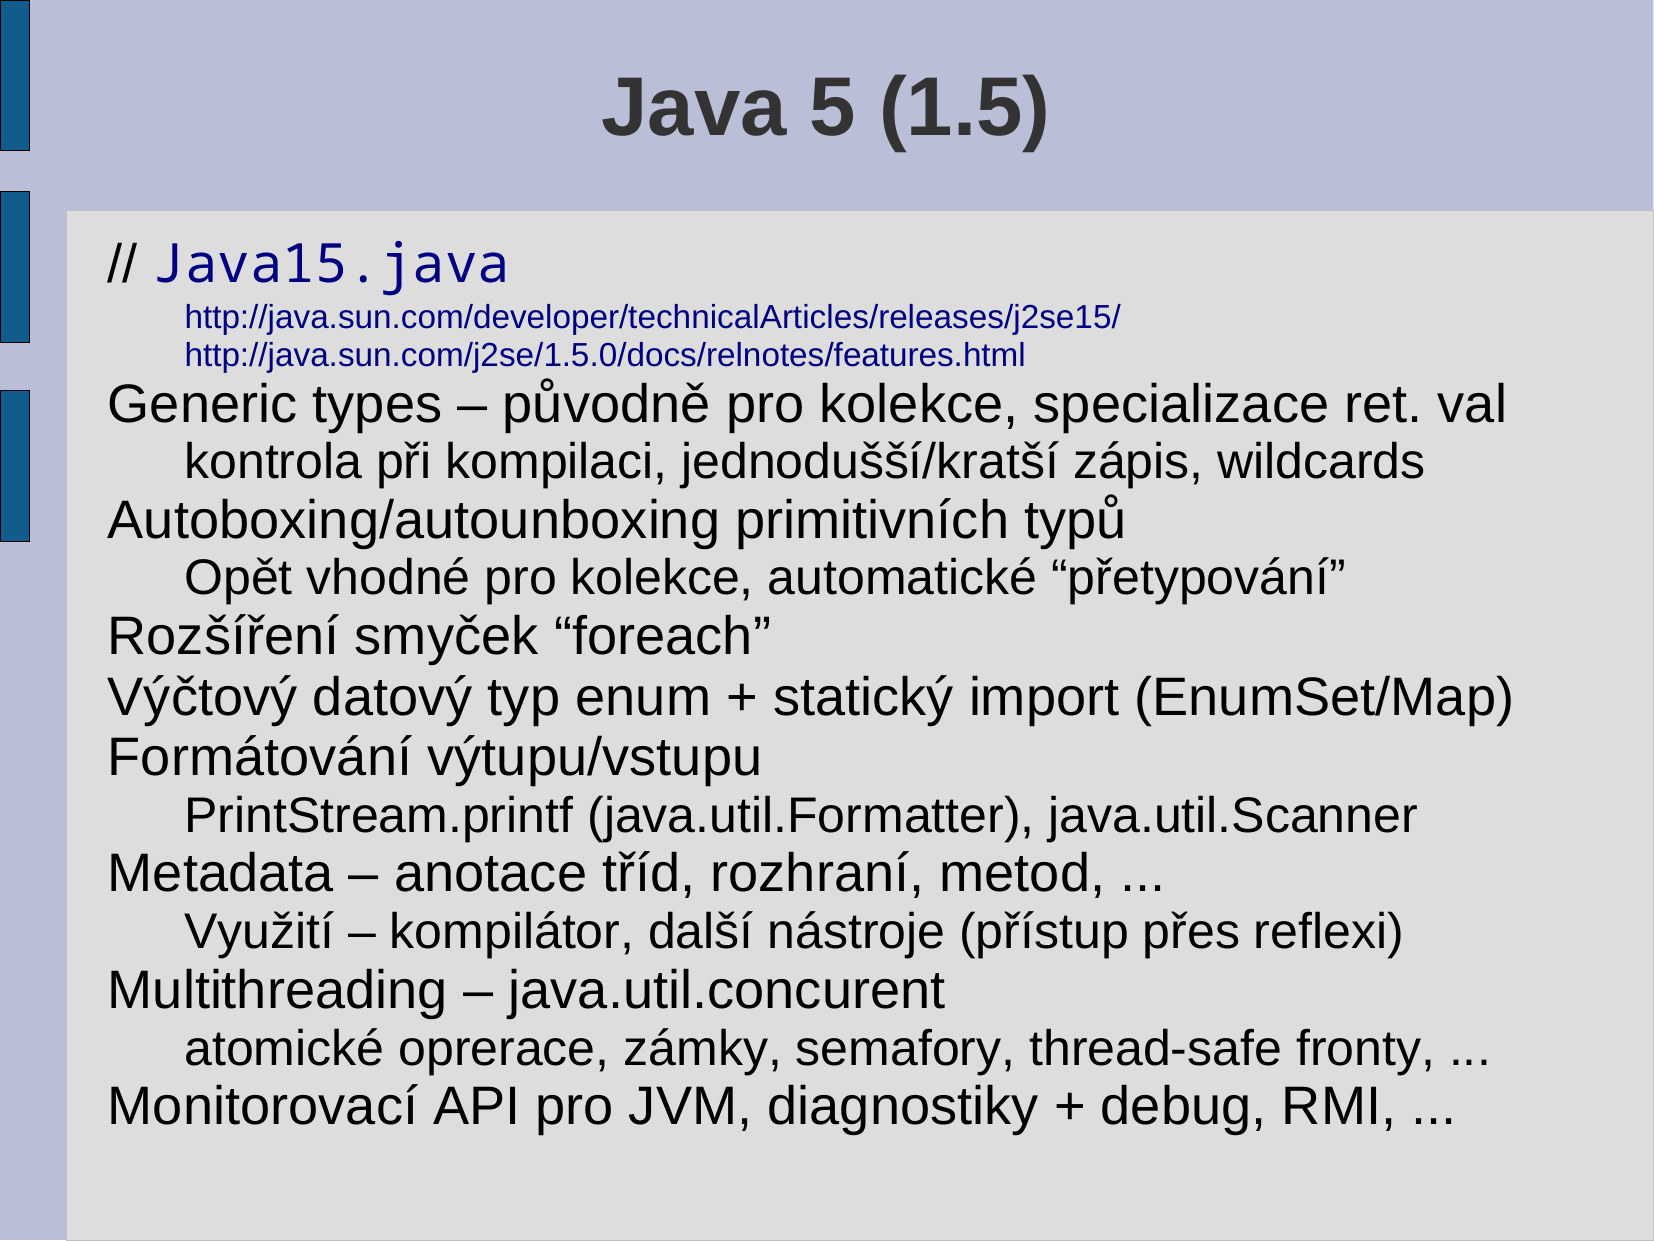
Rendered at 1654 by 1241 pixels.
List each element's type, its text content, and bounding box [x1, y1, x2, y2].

list // Java15.java http://java.sun.com/developer/technicalArticles/releases/j2se15/ http://java.sun.com/j2se/1.5.0/docs/relnotes/features.html Generic types – původně pro kolekce, specializace ret. val kontrola při kompilaci, jednodušší/kratší zápis, wildcards Autoboxing/autounboxing primitivních typů Opět vhodné pro kolekce, automatické “přetypování” Rozšíření smyček “foreach” Výčtový datový typ enum + statický import (EnumSet/Map) Formátování výtupu/vstupu PrintStream.printf (java.util.Formatter), java.util.Scanner Metadata – anotace tříd, rozhraní, metod, ... Využití – kompilátor, další nástroje (přístup přes reflexi) Multithreading – java.util.concurent atomické oprerace, zámky, semafory, thread-safe fronty, ... Monitorovací API pro JVM, diagnostiky + debug, RMI, ... [90, 225, 1576, 1203]
title Java 5 (1.5) [120, 17, 1533, 196]
